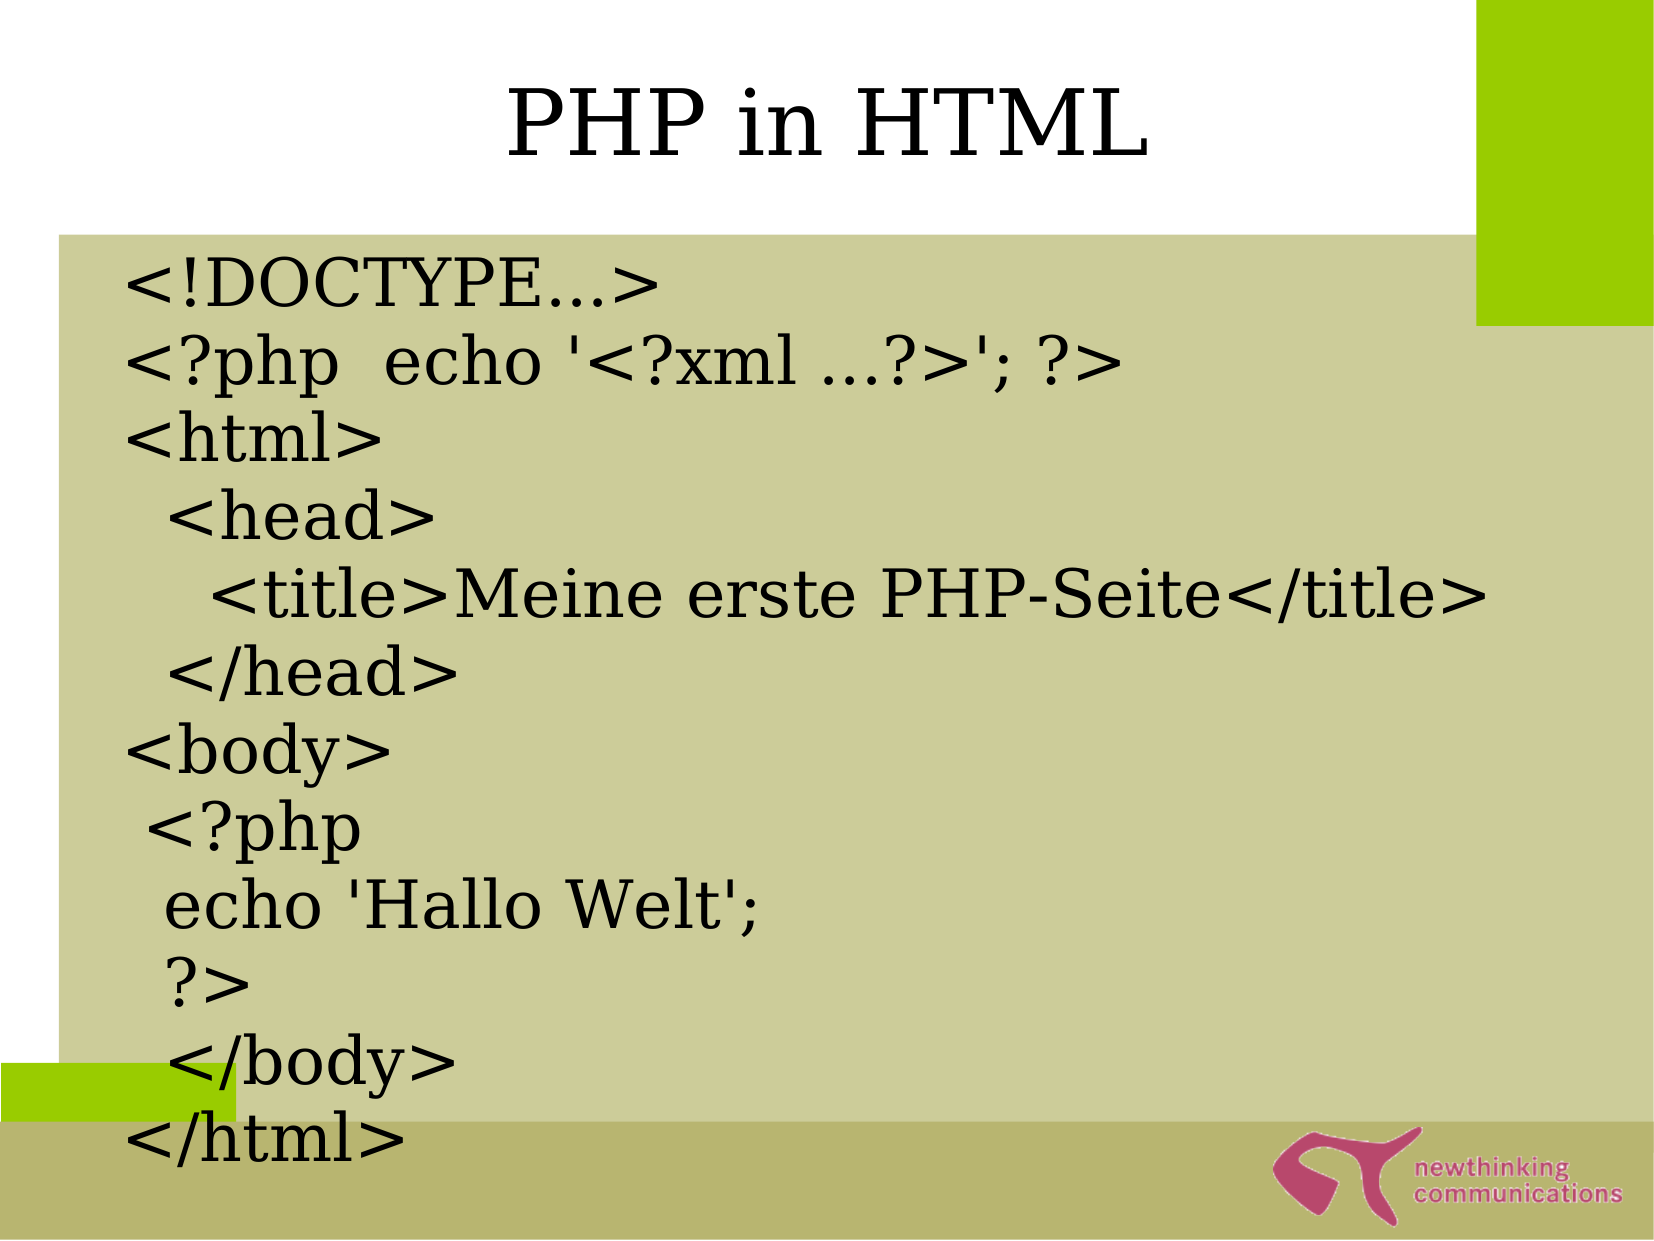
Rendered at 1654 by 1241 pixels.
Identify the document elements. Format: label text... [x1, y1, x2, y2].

subtitle <!DOCTYPE...> <?php echo '<?xml ...?>'; ?> <html> <head> <title>Meine erste PHP-Seite</title> </head> <body> <?php echo 'Hallo Welt'; ?> </body> </html> [121, 244, 1534, 1178]
picture [1273, 1127, 1641, 1241]
title PHP in HTML [121, 20, 1534, 228]
